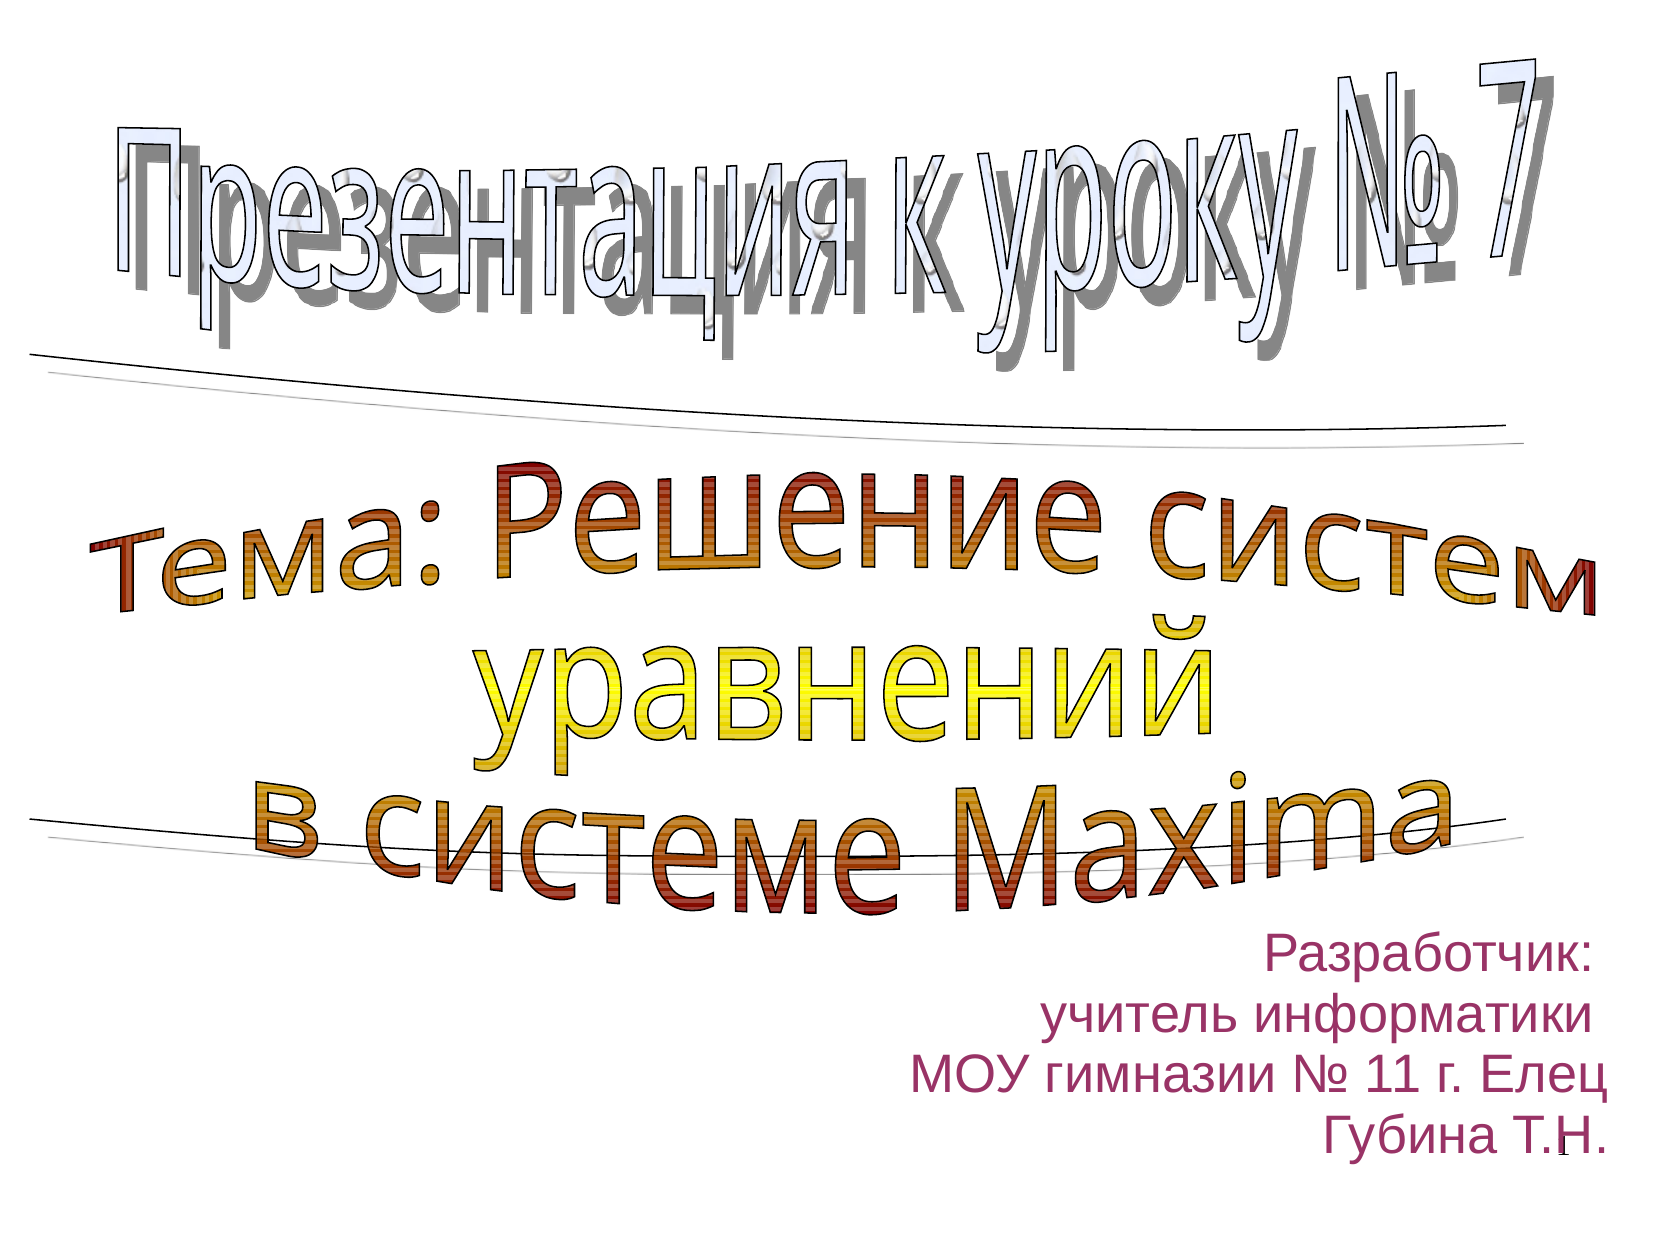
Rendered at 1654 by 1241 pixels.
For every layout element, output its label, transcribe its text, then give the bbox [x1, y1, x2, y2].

text_box Тема: Решение систем уравнений в системе Maxima [718, 647, 782, 740]
text_box Тема: Решение систем уравнений в системе Maxima [652, 815, 717, 911]
text_box Презентация к уроку № 7 [1338, 72, 1397, 271]
text_box Тема: Решение систем уравнений в системе Maxima [1075, 810, 1136, 903]
text_box Презентация к уроку № 7 [390, 168, 444, 294]
text_box Тема: Решение систем уравнений в системе Maxima [575, 481, 640, 574]
text_box Тема: Решение систем уравнений в системе Maxima [243, 518, 323, 599]
text_box Презентация к уроку № 7 [652, 167, 715, 341]
text_box Презентация к уроку № 7 [1045, 145, 1102, 352]
text_box Тема: Решение систем уравнений в системе Maxima [1305, 514, 1360, 592]
text_box Тема: Решение систем уравнений в системе Maxima [497, 462, 562, 578]
text_box Тема: Решение систем уравнений в системе Maxima [1149, 804, 1218, 895]
text_box Тема: Решение систем уравнений в системе Maxima [436, 801, 502, 892]
text_box Презентация к уроку № 7 [1187, 135, 1237, 282]
text_box Презентация к уроку № 7 [525, 169, 577, 295]
text_box Тема: Решение систем уравнений в системе Maxima [966, 647, 1032, 740]
text_box Презентация к уроку № 7 [331, 168, 379, 291]
text_box Тема: Решение систем уравнений в системе Maxima [835, 818, 900, 915]
text_box Тема: Решение систем уравнений в системе Maxima [1153, 614, 1205, 640]
text_box Презентация к уроку № 7 [895, 155, 946, 294]
text_box Тема: Решение систем уравнений в системе Maxima [658, 475, 760, 570]
text_box Разработчик: учитель информатики МОУ гимназии № 11 г. Елец Губина Т.Н. [797, 915, 1625, 1173]
text_box Презентация к уроку № 7 [726, 163, 782, 296]
text_box Презентация к уроку № 7 [1407, 243, 1437, 265]
text_box Тема: Решение систем уравнений в системе Maxima [799, 647, 865, 741]
text_box Тема: Решение систем уравнений в системе Maxima [635, 646, 696, 741]
text_box Презентация к уроку № 7 [118, 127, 181, 277]
text_box Презентация к уроку № 7 [1238, 129, 1298, 343]
text_box Тема: Решение систем уравнений в системе Maxima [951, 476, 1017, 570]
text_box Презентация к уроку № 7 [1404, 135, 1440, 227]
text_box Презентация к уроку № 7 [1113, 140, 1172, 288]
text_box Тема: Решение систем уравнений в системе Maxima [1150, 492, 1206, 580]
text_box Тема: Решение систем уравнений в системе Maxima [1435, 536, 1499, 604]
text_box Тема: Решение систем уравнений в системе Maxima [1231, 801, 1244, 884]
text_box Тема: Решение систем уравнений в системе Maxima [1367, 519, 1427, 596]
text_box Тема: Решение систем уравнений в системе Maxima [366, 795, 421, 878]
text_box Тема: Решение систем уравнений в системе Maxima [779, 472, 844, 569]
text_box Тема: Решение систем уравнений в системе Maxima [162, 539, 226, 606]
text_box Тема: Решение систем уравнений в системе Maxima [883, 645, 948, 742]
text_box Тема: Решение систем уравнений в системе Maxima [583, 812, 644, 904]
text_box Тема: Решение систем уравнений в системе Maxima [1055, 648, 1122, 738]
text_box Тема: Решение систем уравнений в системе Maxima [340, 509, 401, 590]
text_box Презентация к уроку № 7 [977, 150, 1037, 353]
text_box Тема: Решение систем уравнений в системе Maxima [1267, 789, 1374, 878]
text_box Презентация к уроку № 7 [459, 170, 514, 295]
text_box Тема: Решение систем уравнений в системе Maxima [521, 809, 576, 900]
text_box Тема: Решение систем уравнений в системе Maxima [1036, 481, 1101, 574]
text_box Презентация к уроку № 7 [1480, 59, 1536, 258]
text_box Презентация к уроку № 7 [268, 166, 322, 289]
text_box Тема: Решение систем уравнений в системе Maxima [555, 647, 622, 776]
text_box Тема: Решение систем уравнений в системе Maxima [1144, 649, 1211, 736]
text_box Тема: Решение систем уравнений в системе Maxima [735, 819, 816, 914]
text_box Презентация к уроку № 7 [792, 160, 847, 296]
text_box Тема: Решение систем уравнений в системе Maxima [1221, 498, 1287, 586]
text_box Тема: Решение систем уравнений в системе Maxima [472, 649, 544, 771]
text_box Тема: Решение систем уравнений в системе Maxima [956, 785, 1056, 911]
text_box Презентация к уроку № 7 [583, 166, 635, 298]
text_box Тема: Решение систем уравнений в системе Maxima [862, 474, 928, 568]
text_box Тема: Решение систем уравнений в системе Maxima [1516, 547, 1595, 616]
text_box Тема: Решение систем уравнений в системе Maxima [1390, 780, 1450, 855]
text_box Тема: Решение систем уравнений в системе Maxima [256, 781, 318, 858]
text_box Презентация к уроку № 7 [200, 165, 256, 331]
text_box Тема: Решение систем уравнений в системе Maxima [90, 528, 164, 612]
